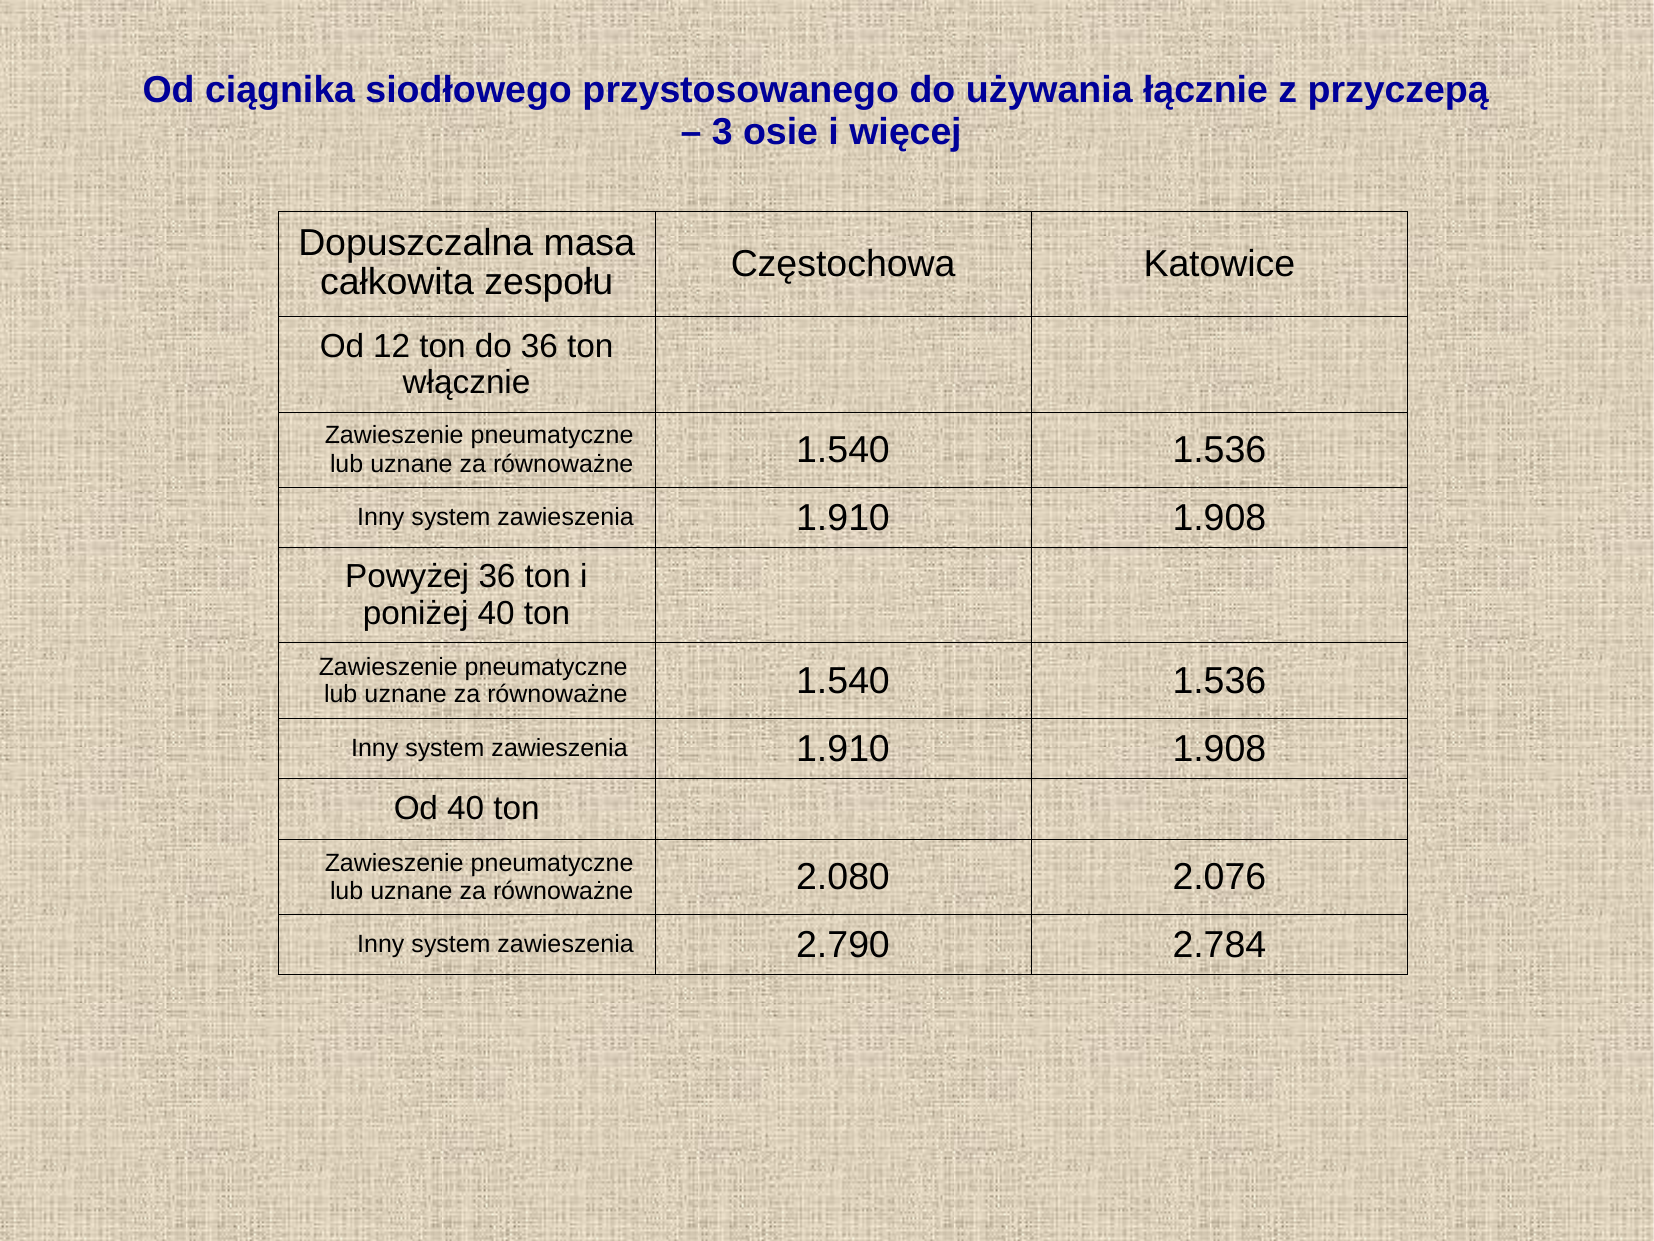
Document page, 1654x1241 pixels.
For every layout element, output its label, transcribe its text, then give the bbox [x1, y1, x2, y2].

table_cell 1.910 [656, 719, 1031, 778]
table_cell 1.908 [1032, 719, 1407, 778]
table_cell [1032, 317, 1407, 412]
picture [0, 0, 1654, 1241]
table_cell Zawieszenie pneumatyczne lub uznane za równoważne [279, 840, 655, 914]
table_cell [656, 317, 1031, 412]
table_cell Zawieszenie pneumatyczne lub uznane za równoważne [279, 643, 655, 718]
table_cell 2.790 [656, 915, 1031, 974]
table_header Częstochowa [656, 212, 1031, 316]
table_cell [656, 779, 1031, 839]
table_cell Zawieszenie pneumatyczne lub uznane za równoważne [279, 413, 655, 487]
table_cell Od 12 ton do 36 ton włącznie [279, 317, 655, 412]
table_cell 1.908 [1032, 488, 1407, 547]
table_header Dopuszczalna masa całkowita zespołu [279, 212, 655, 316]
table_cell 1.540 [656, 643, 1031, 718]
table_cell Inny system zawieszenia [279, 915, 655, 974]
table_cell 1.536 [1032, 643, 1407, 718]
table_cell Powyżej 36 ton i poniżej 40 ton [279, 548, 655, 642]
table_cell [1032, 779, 1407, 839]
table_cell Od 40 ton [279, 779, 655, 839]
table_cell [656, 548, 1031, 642]
table_cell 1.536 [1032, 413, 1407, 487]
table_cell Inny system zawieszenia [279, 488, 655, 547]
table_cell Inny system zawieszenia [279, 719, 655, 778]
table_cell [1032, 548, 1407, 642]
table_header Katowice [1032, 212, 1407, 316]
text_box Od ciągnika siodłowego przystosowanego do używania łącznie z przyczepą – 3 osie i więcej [77, 45, 1566, 178]
table_cell 2.080 [656, 840, 1031, 914]
table_cell 1.540 [656, 413, 1031, 487]
table_cell 1.910 [656, 488, 1031, 547]
table_cell 2.784 [1032, 915, 1407, 974]
table_cell 2.076 [1032, 840, 1407, 914]
